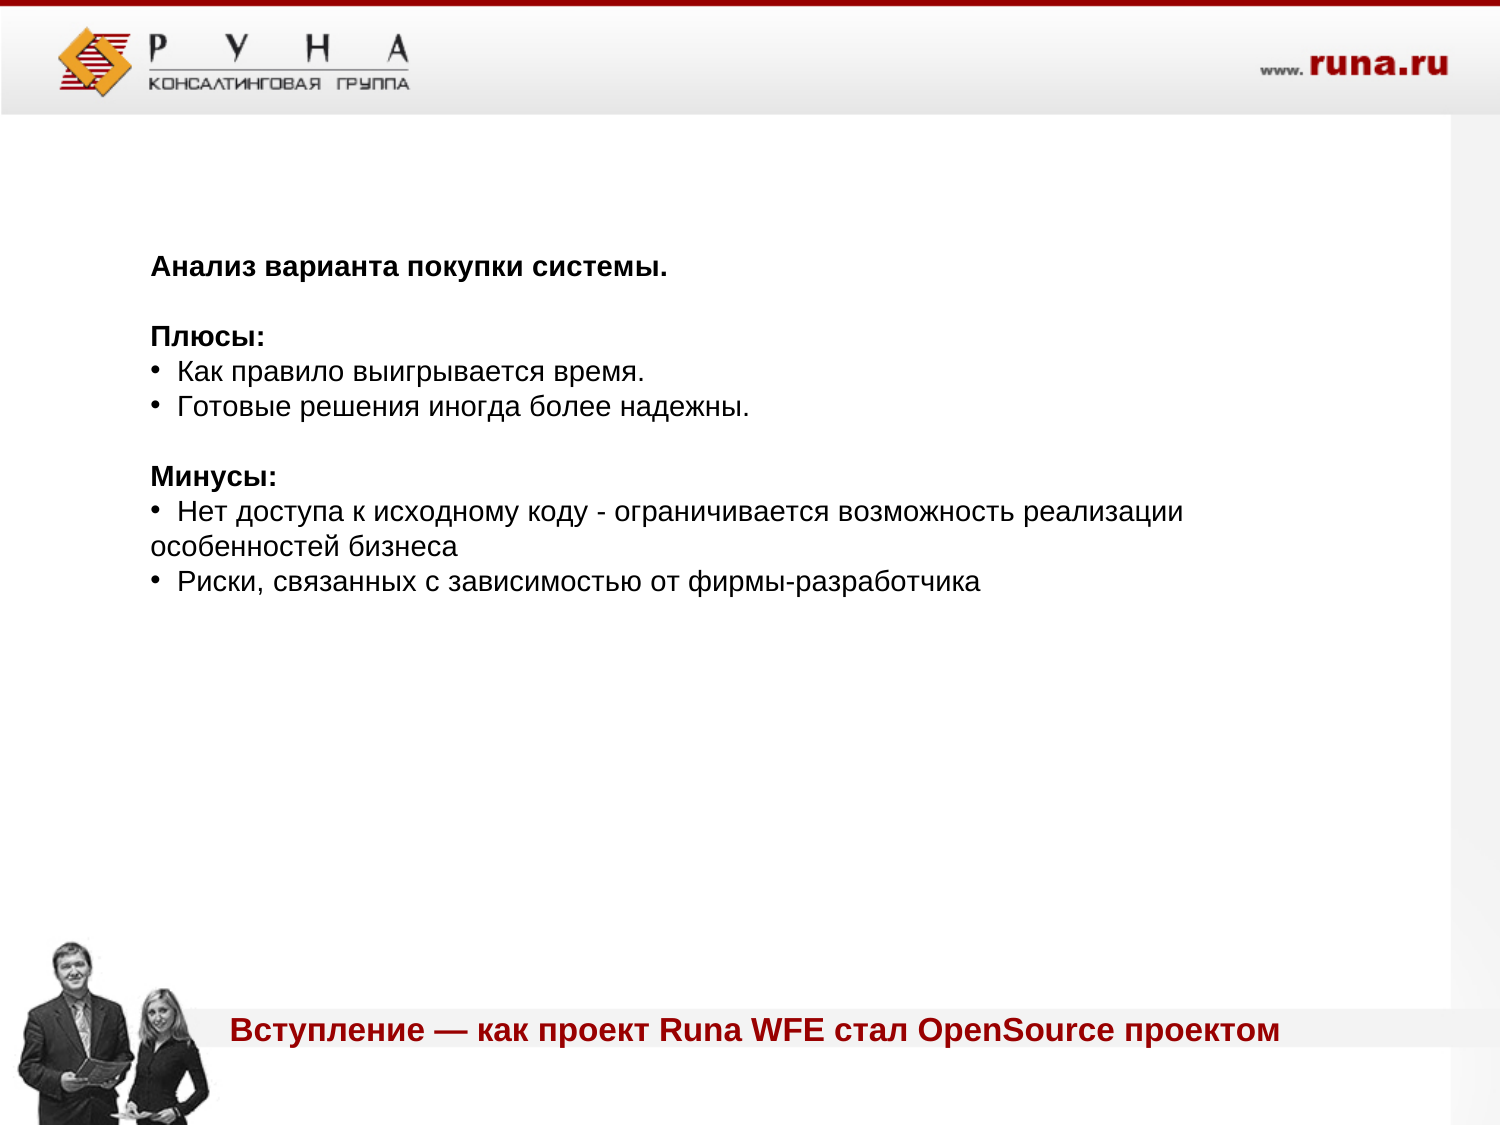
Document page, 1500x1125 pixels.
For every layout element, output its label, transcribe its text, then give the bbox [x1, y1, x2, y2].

text_box Вступление — как проект Runa WFE стал OpenSource проектом [159, 1000, 1353, 1048]
picture [0, 0, 1500, 1125]
text_box Анализ варианта покупки системы. Плюсы: Как правило выигрывается время. Готовые решения иногда более надежны. Минусы: Нет доступа к исходному коду - ограничивается возможность реализации особенностей бизнеса Риски, связанных с зависимостью от фирмы-разработчика [135, 239, 1377, 605]
